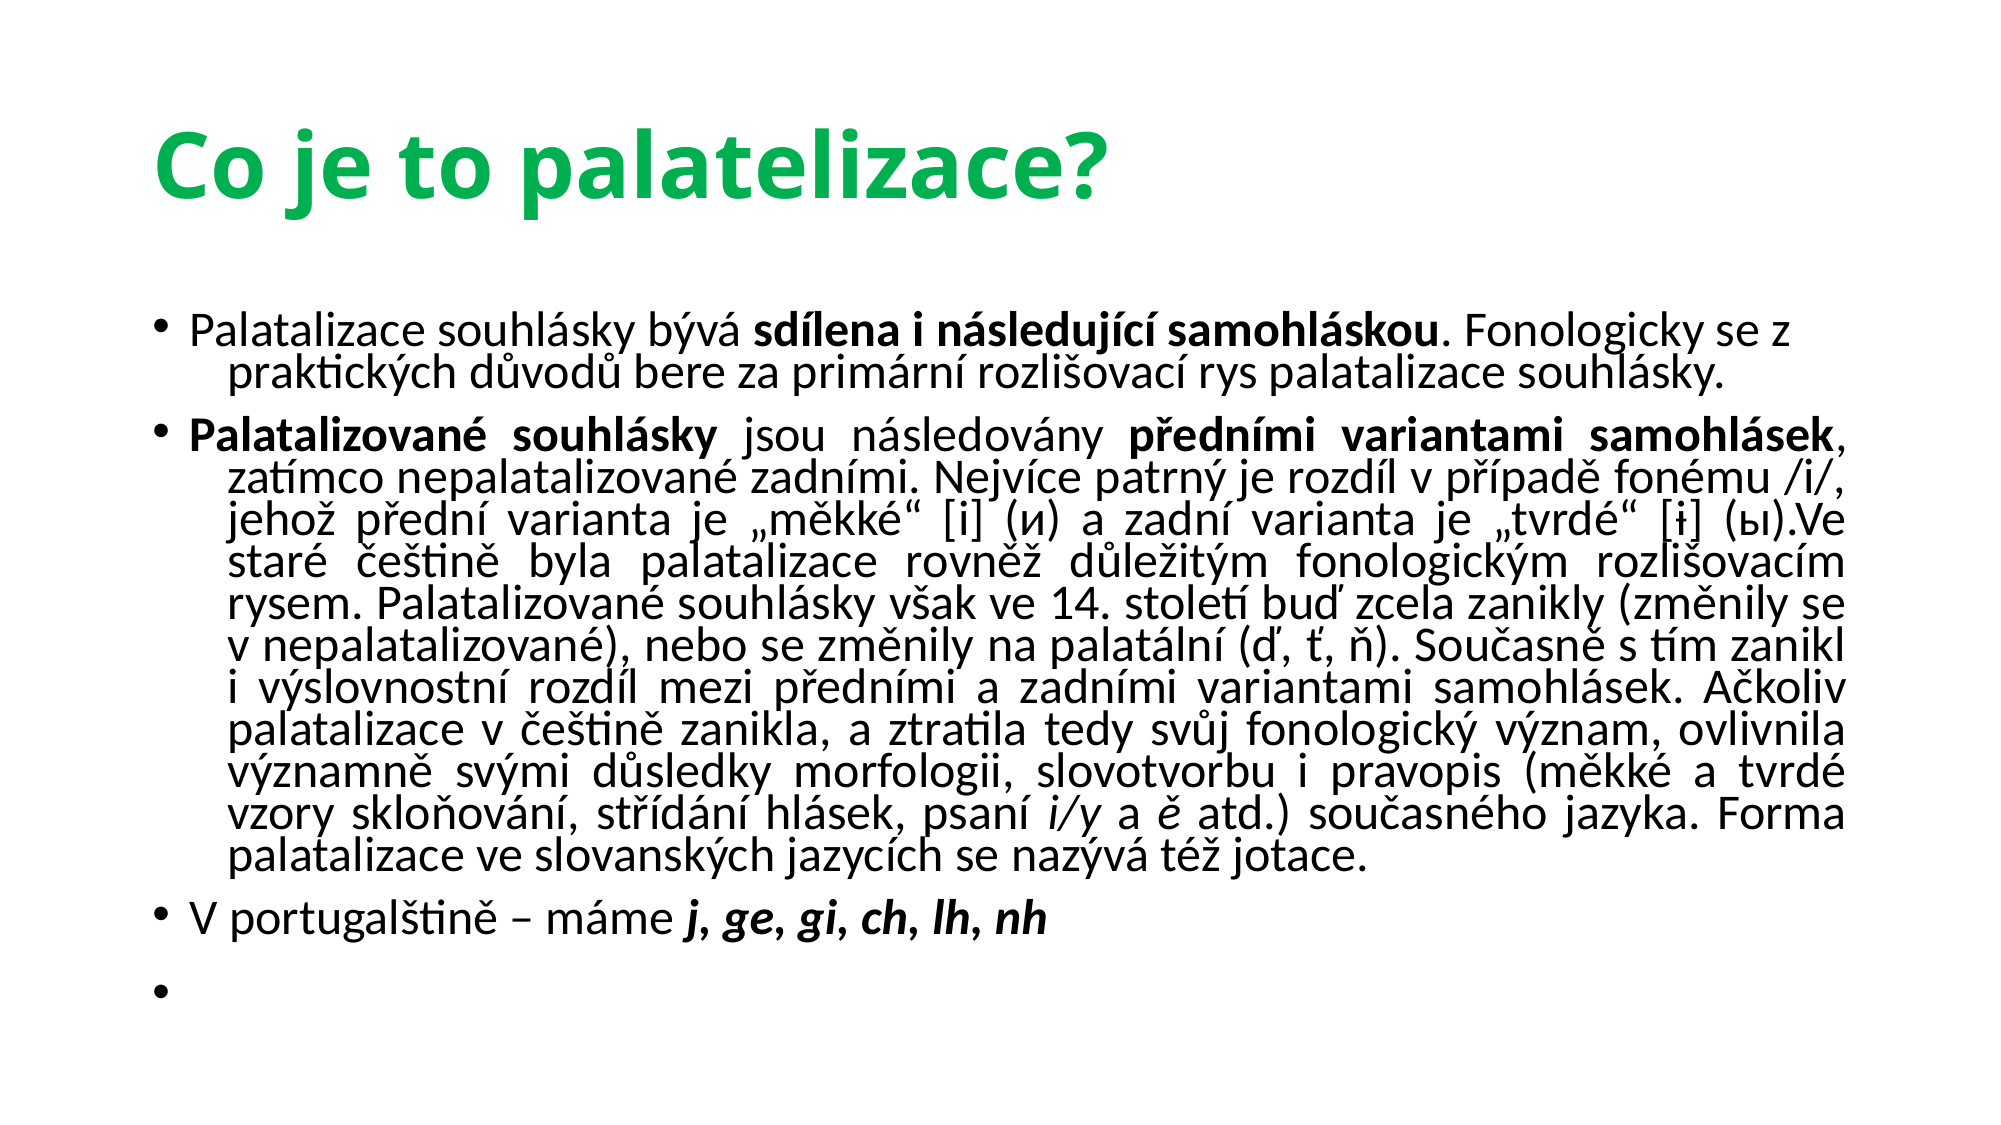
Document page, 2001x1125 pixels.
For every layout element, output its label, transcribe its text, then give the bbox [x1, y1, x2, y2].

list Palatalizace souhlásky bývá sdílena i následující samohláskou. Fonologicky se z praktických důvodů bere za primární rozlišovací rys palatalizace souhlásky. Palatalizované souhlásky jsou následovány předními variantami samohlásek, zatímco nepalatalizované zadními. Nejvíce patrný je rozdíl v případě fonému /i/, jehož přední varianta je „měkké“ [i] (и) a zadní varianta je „tvrdé“ [ɨ] (ы).Ve staré češtině byla palatalizace rovněž důležitým fonologickým rozlišovacím rysem. Palatalizované souhlásky však ve 14. století buď zcela zanikly (změnily se v nepalatalizované), nebo se změnily na palatální (ď, ť, ň). Současně s tím zanikl i výslovnostní rozdíl mezi předními a zadními variantami samohlásek. Ačkoliv palatalizace v češtině zanikla, a ztratila tedy svůj fonologický význam, ovlivnila významně svými důsledky morfologii, slovotvorbu i pravopis (měkké a tvrdé vzory skloňování, střídání hlásek, psaní i/y a ě atd.) současného jazyka. Forma palatalizace ve slovanských jazycích se nazývá též jotace. V portugalštině – máme j, ge, gi, ch, lh, nh [137, 305, 1863, 1020]
title Co je to palatelizace? [137, 59, 1863, 278]
